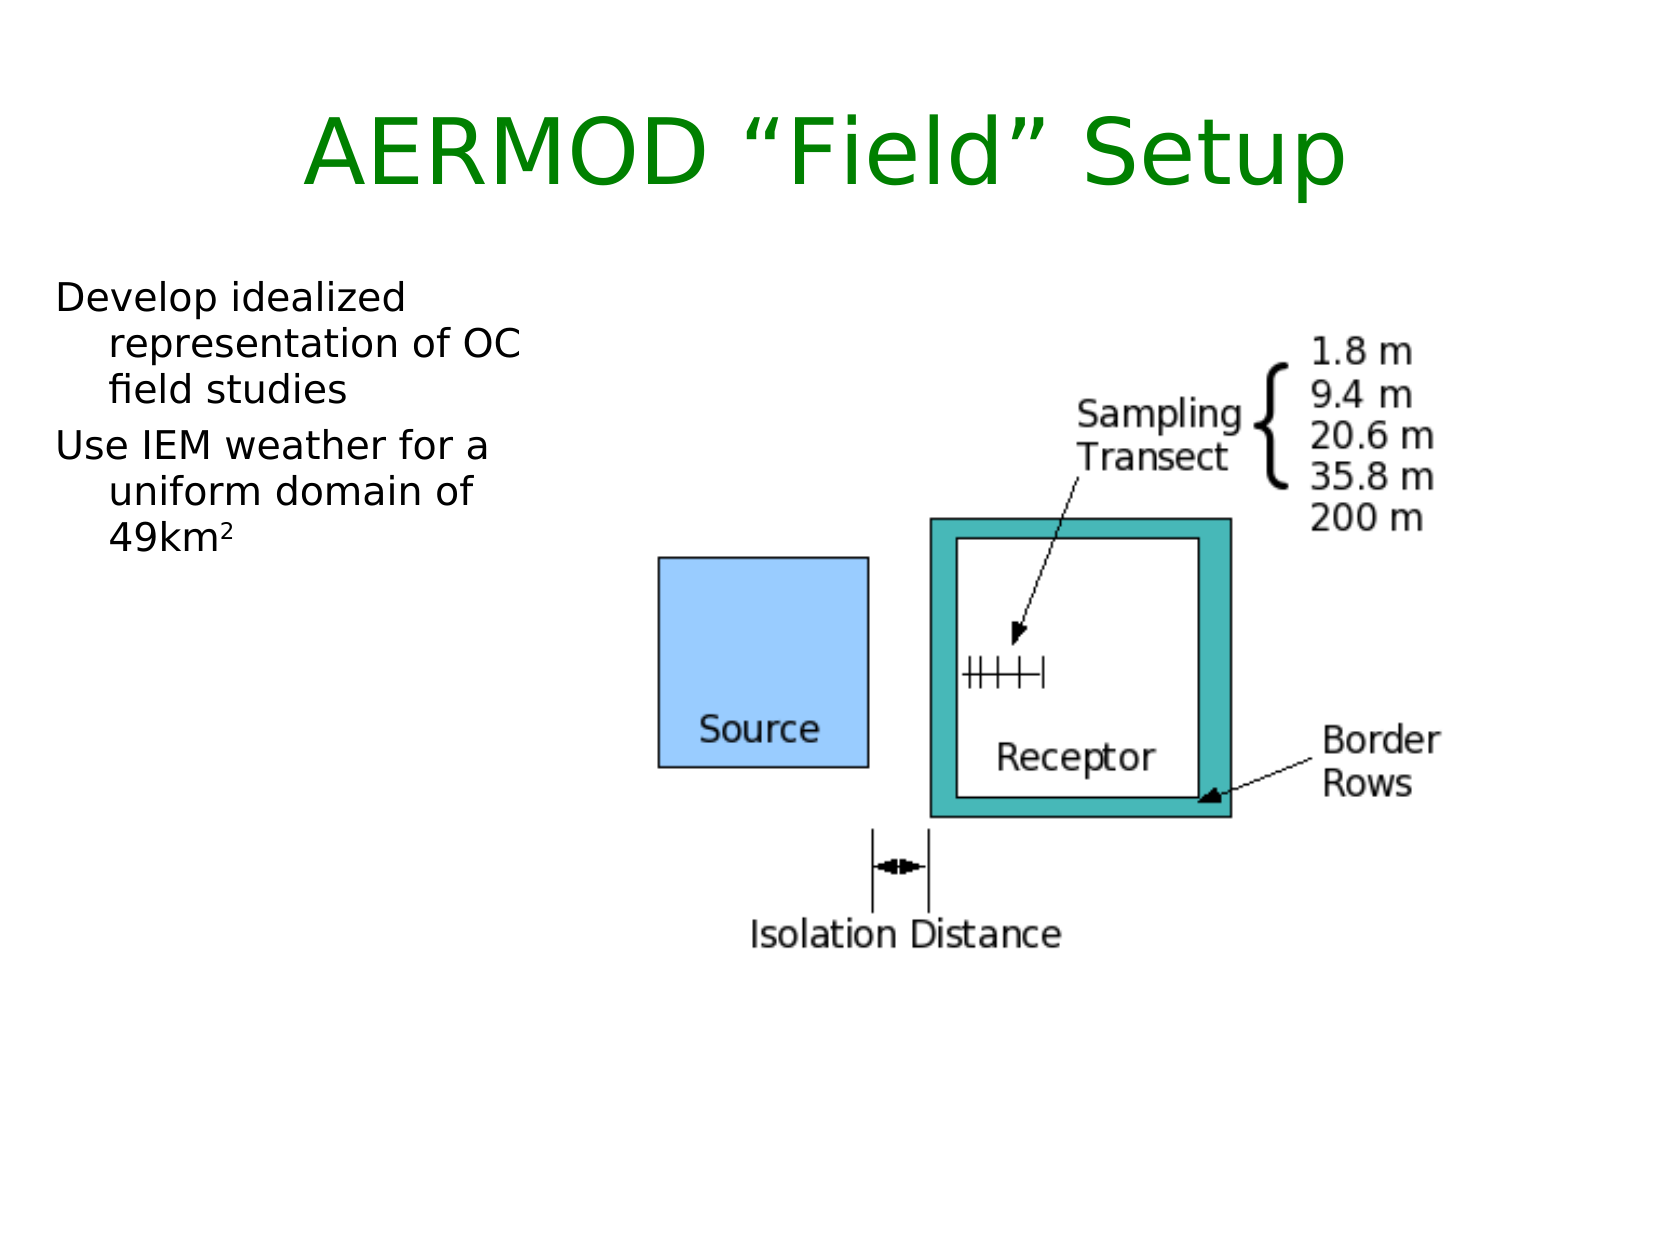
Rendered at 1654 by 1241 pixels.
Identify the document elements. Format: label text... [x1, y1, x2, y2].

text_box Develop idealized representation of OC field studies Use IEM weather for a uniform domain of 49km2 [37, 275, 538, 562]
title AERMOD “Field” Setup [82, 49, 1571, 257]
picture [600, 298, 1507, 1013]
